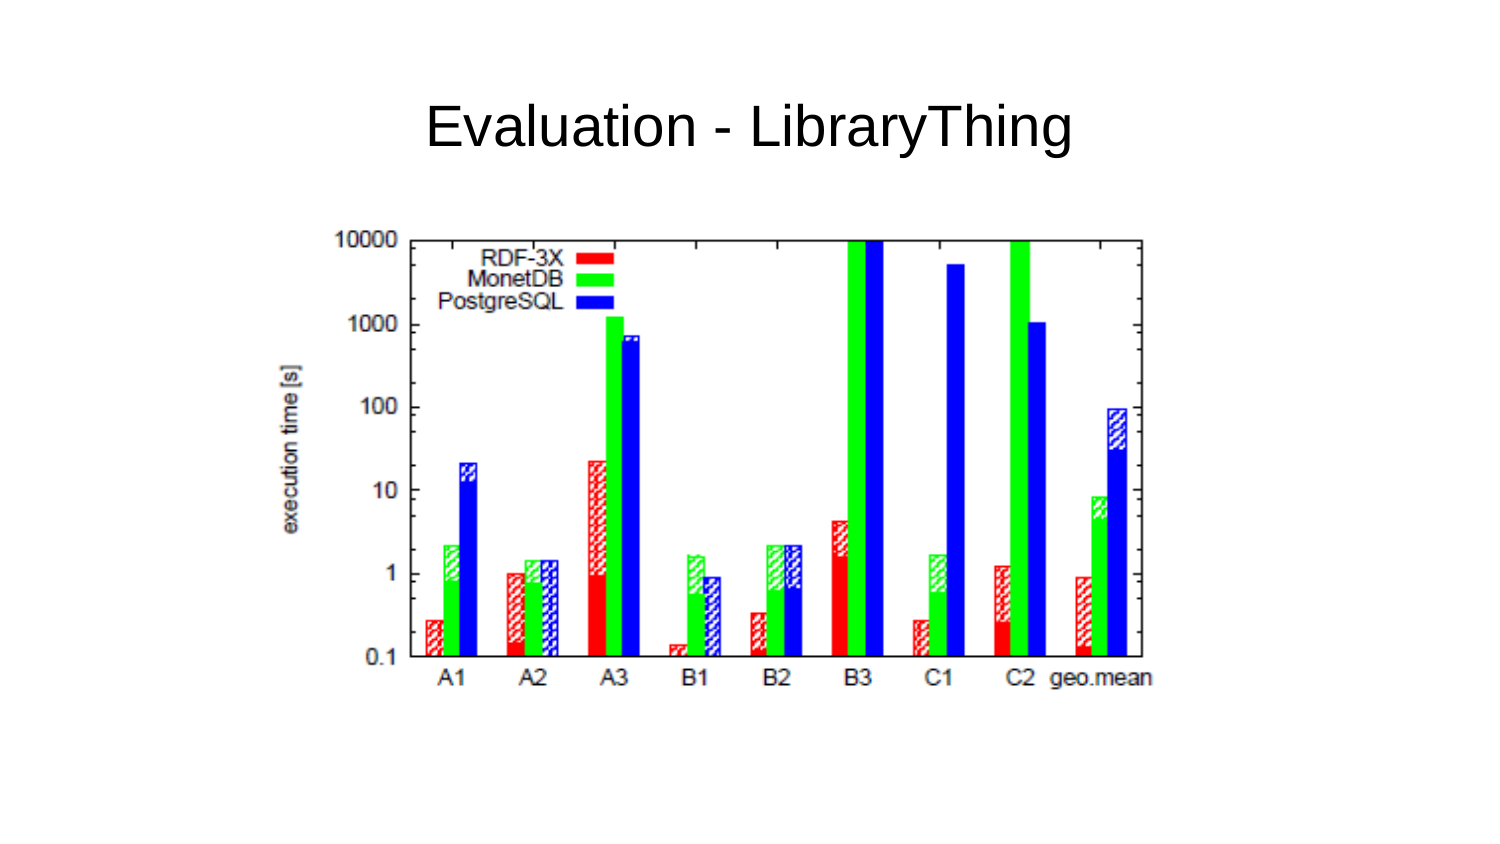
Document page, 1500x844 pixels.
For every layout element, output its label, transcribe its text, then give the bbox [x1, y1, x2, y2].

picture [228, 214, 1189, 699]
text_box Evaluation - LibraryThing [51, 72, 1449, 167]
